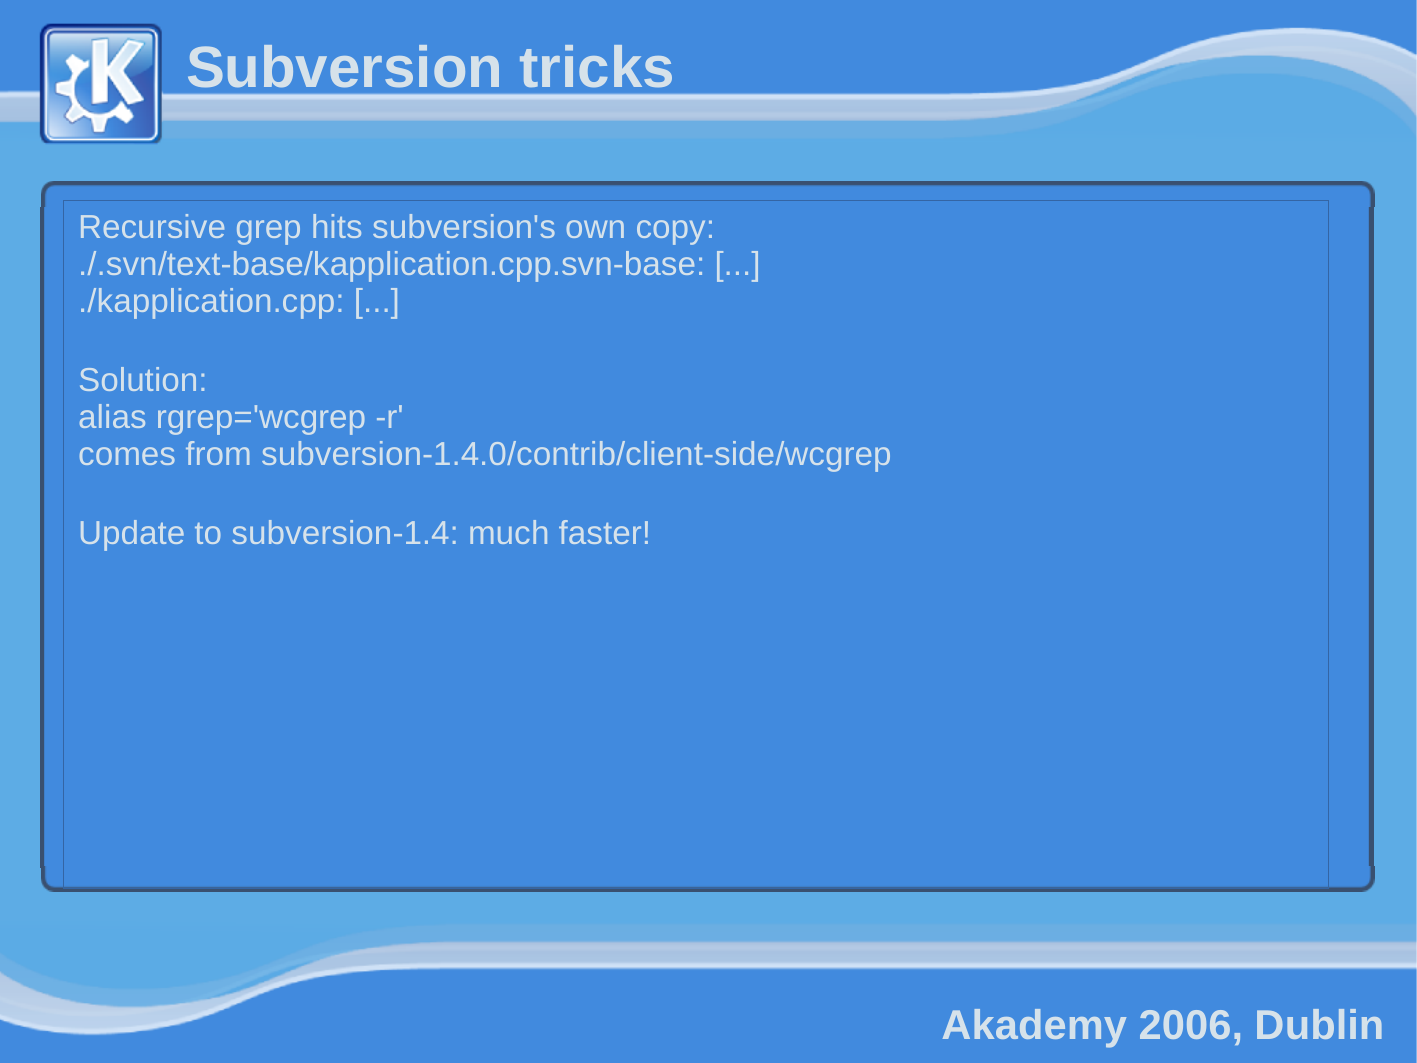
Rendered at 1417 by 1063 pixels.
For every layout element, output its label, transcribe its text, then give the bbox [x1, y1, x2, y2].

text_box Recursive grep hits subversion's own copy: ./.svn/text-base/kapplication.cpp.svn-base: [...] ./kapplication.cpp: [...] Solution: alias rgrep='wcgrep -r' comes from subversion-1.4.0/contrib/client-side/wcgrep Update to subversion-1.4: much faster! [63, 200, 1329, 889]
text_box Subversion tricks [171, 27, 1048, 105]
picture [0, 0, 1417, 1063]
